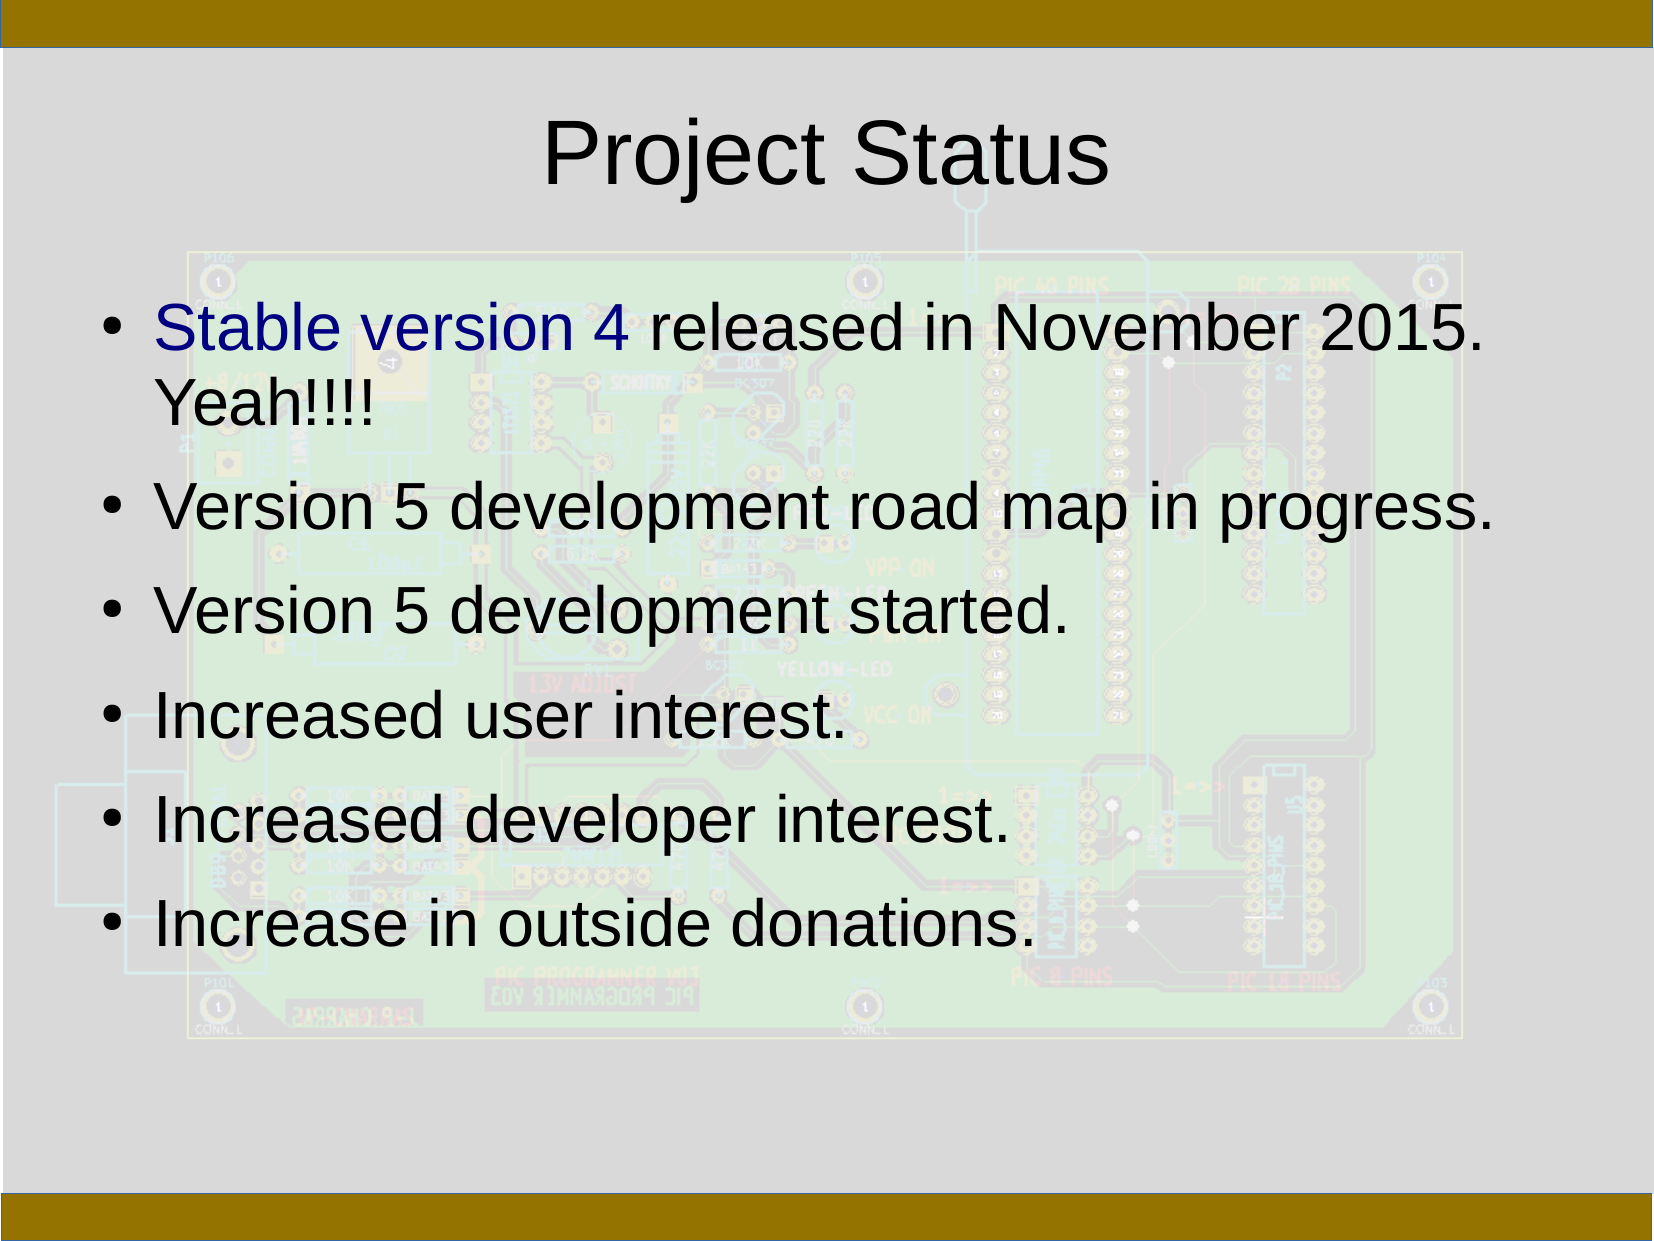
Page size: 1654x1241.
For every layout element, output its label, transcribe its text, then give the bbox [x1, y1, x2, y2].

text_box [0, 0, 1653, 48]
list Stable version 4 released in November 2015. Yeah!!!! Version 5 development road map in progress. Version 5 development started. Increased user interest. Increased developer interest. Increase in outside donations. [82, 290, 1571, 1096]
picture [3, 47, 1654, 1194]
text_box [1, 1193, 1652, 1241]
title Project Status [82, 49, 1571, 257]
